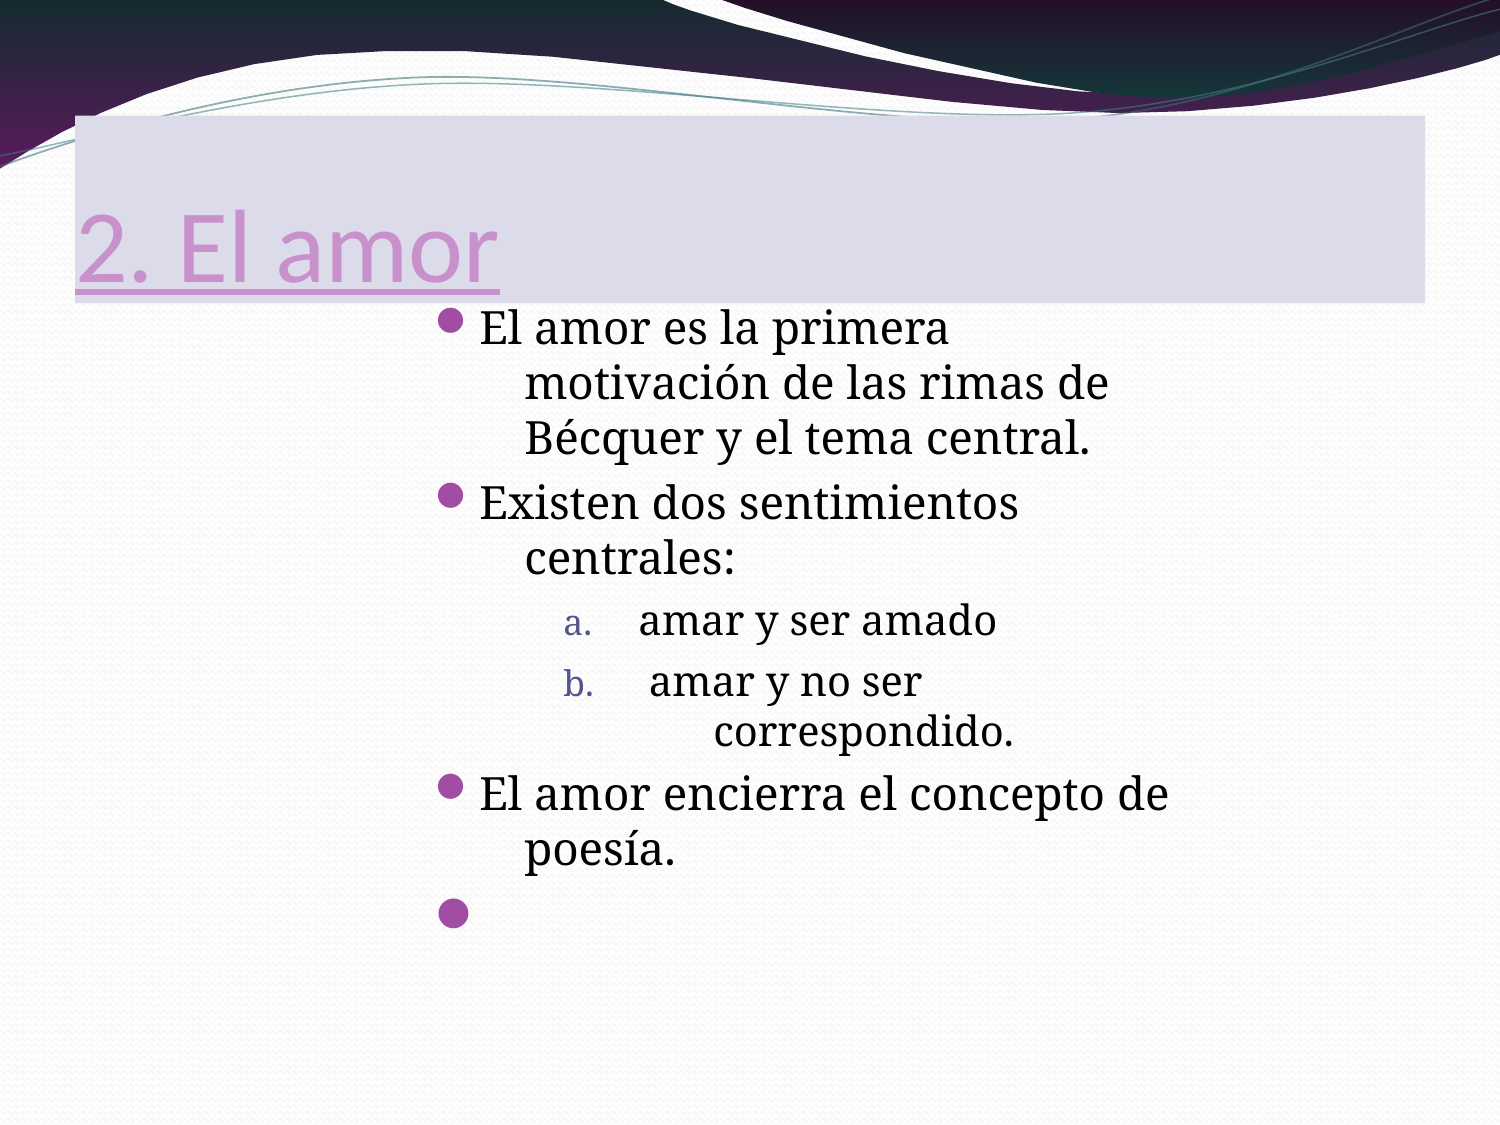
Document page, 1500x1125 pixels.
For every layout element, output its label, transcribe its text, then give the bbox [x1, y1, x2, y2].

title 2. El amor [75, 115, 1426, 304]
list El amor es la primera motivación de las rimas de Bécquer y el tema central. Existen dos sentimientos centrales: amar y ser amado amar y no ser correspondido. El amor encierra el concepto de poesía. [419, 291, 1223, 923]
